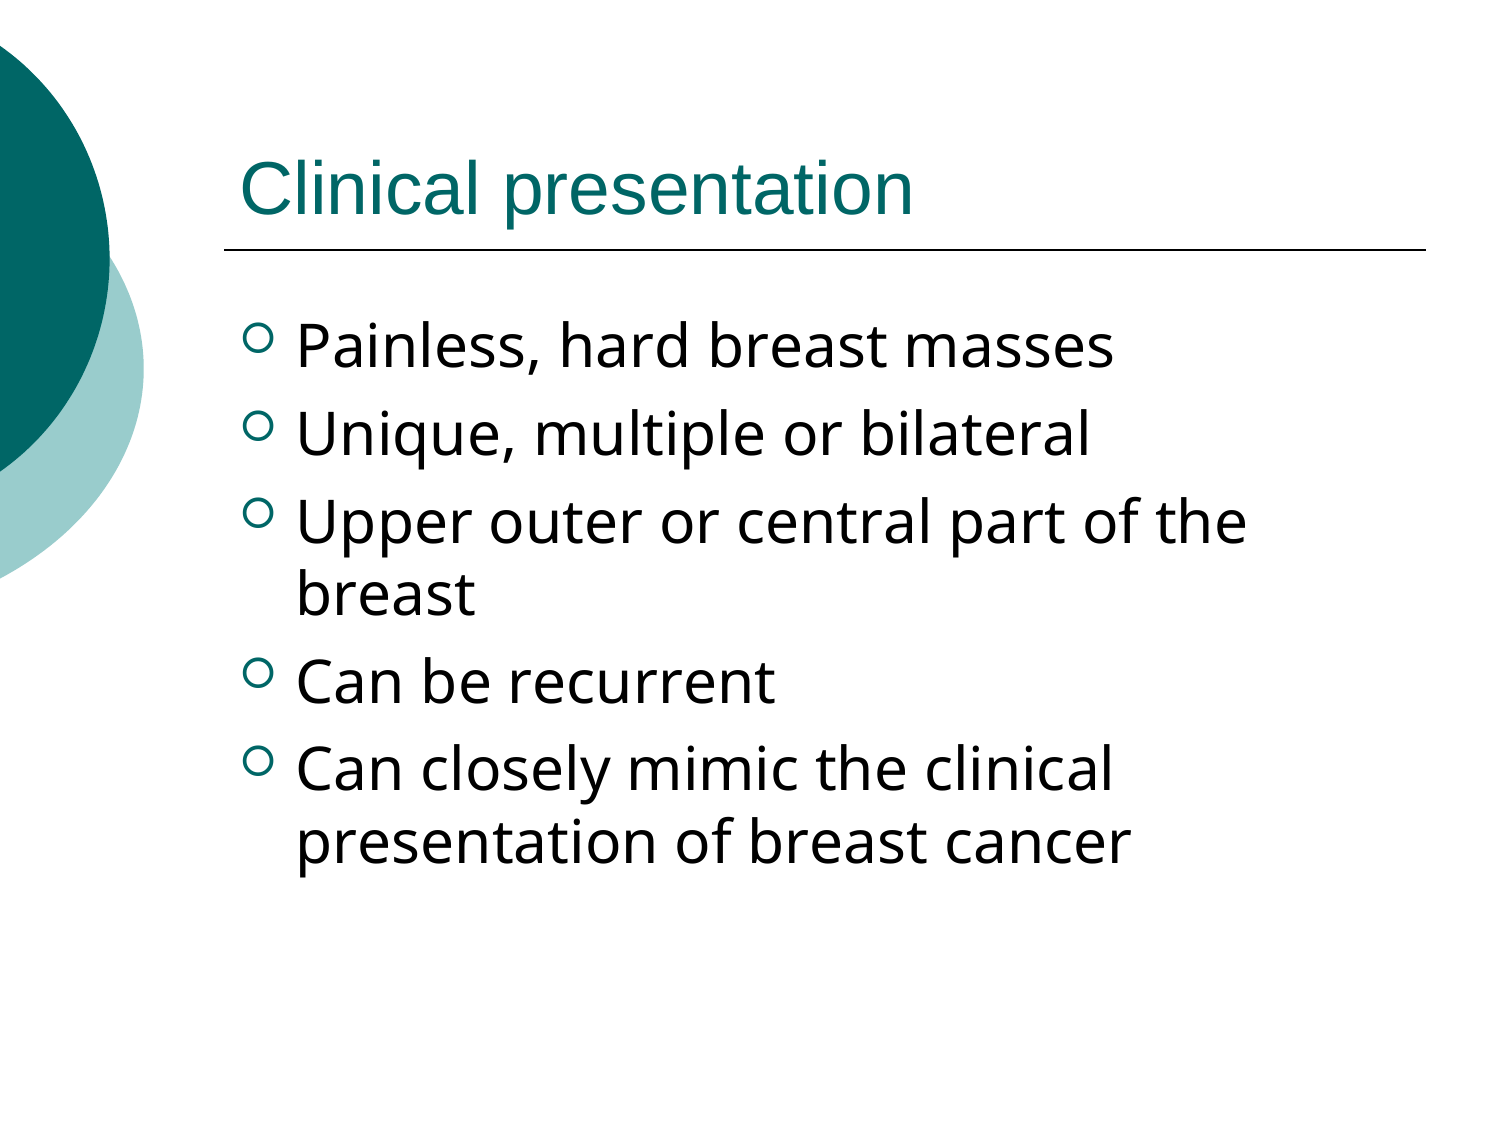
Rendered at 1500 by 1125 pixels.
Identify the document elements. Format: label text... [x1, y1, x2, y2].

list Painless, hard breast masses Unique, multiple or bilateral Upper outer or central part of the breast Can be recurrent Can closely mimic the clinical presentation of breast cancer [224, 299, 1425, 975]
title Clinical presentation [224, 49, 1425, 237]
